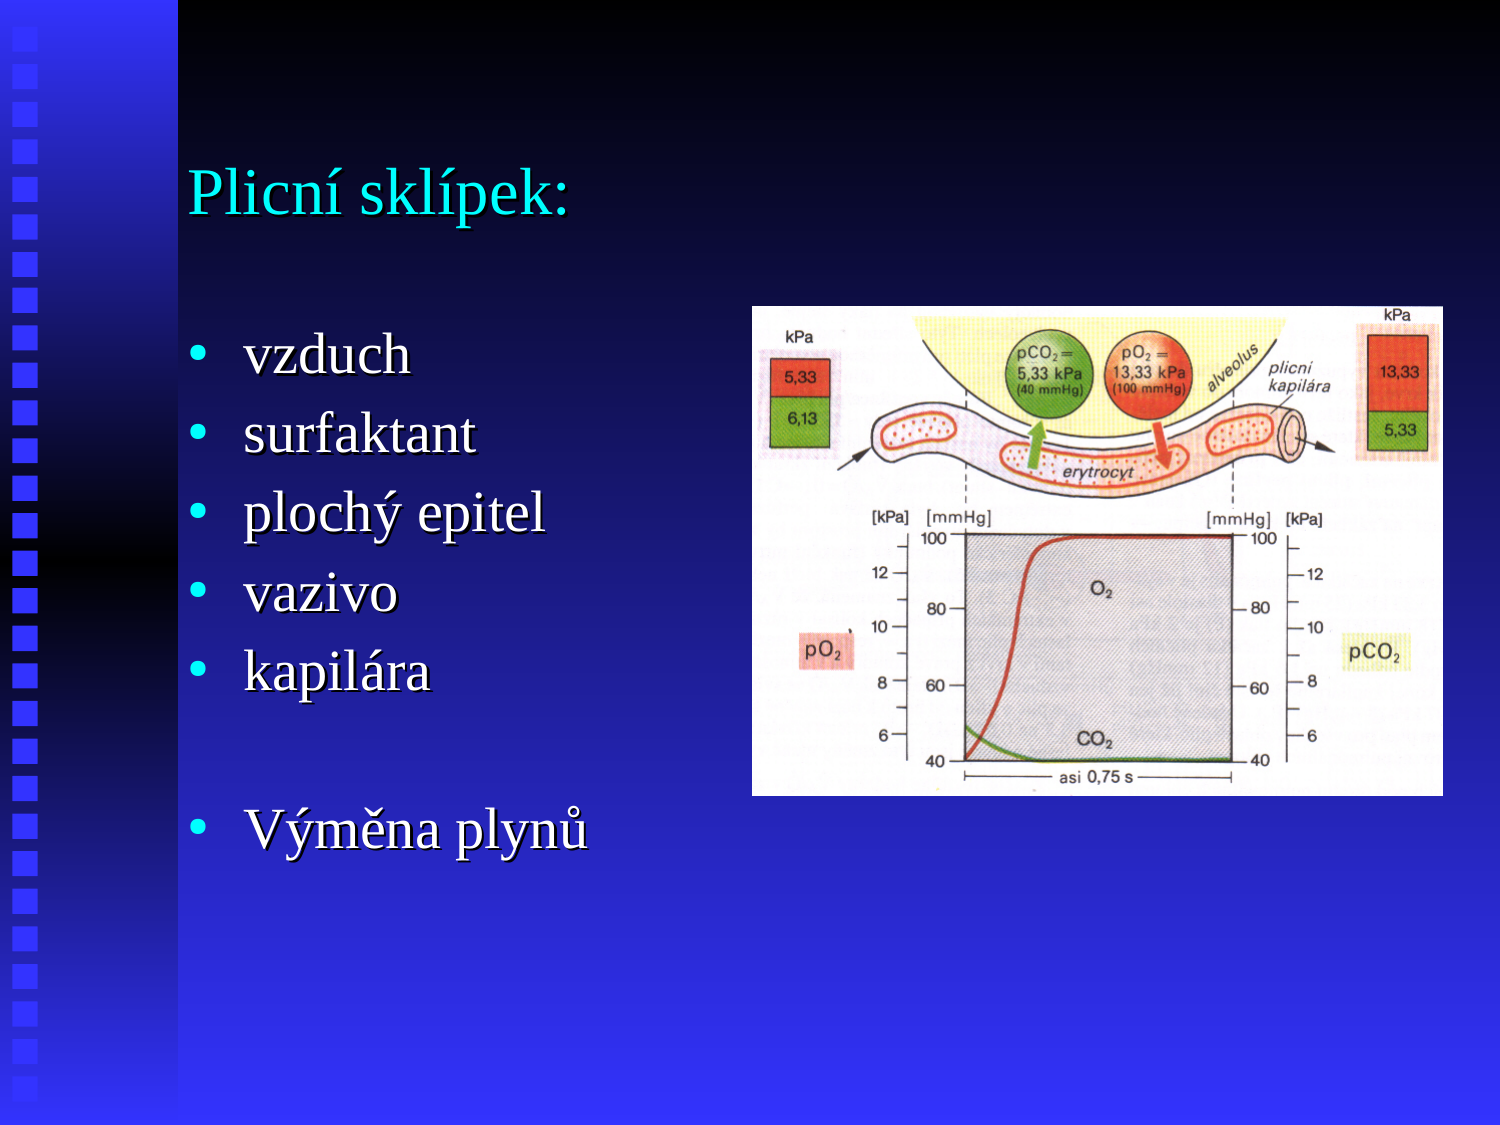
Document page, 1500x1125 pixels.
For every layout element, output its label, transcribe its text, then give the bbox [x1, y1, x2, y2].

list vzduch surfaktant plochý epitel vazivo kapilára Výměna plynů [187, 324, 1463, 1001]
picture [752, 306, 1443, 796]
title Plicní sklípek: [187, 99, 1463, 288]
